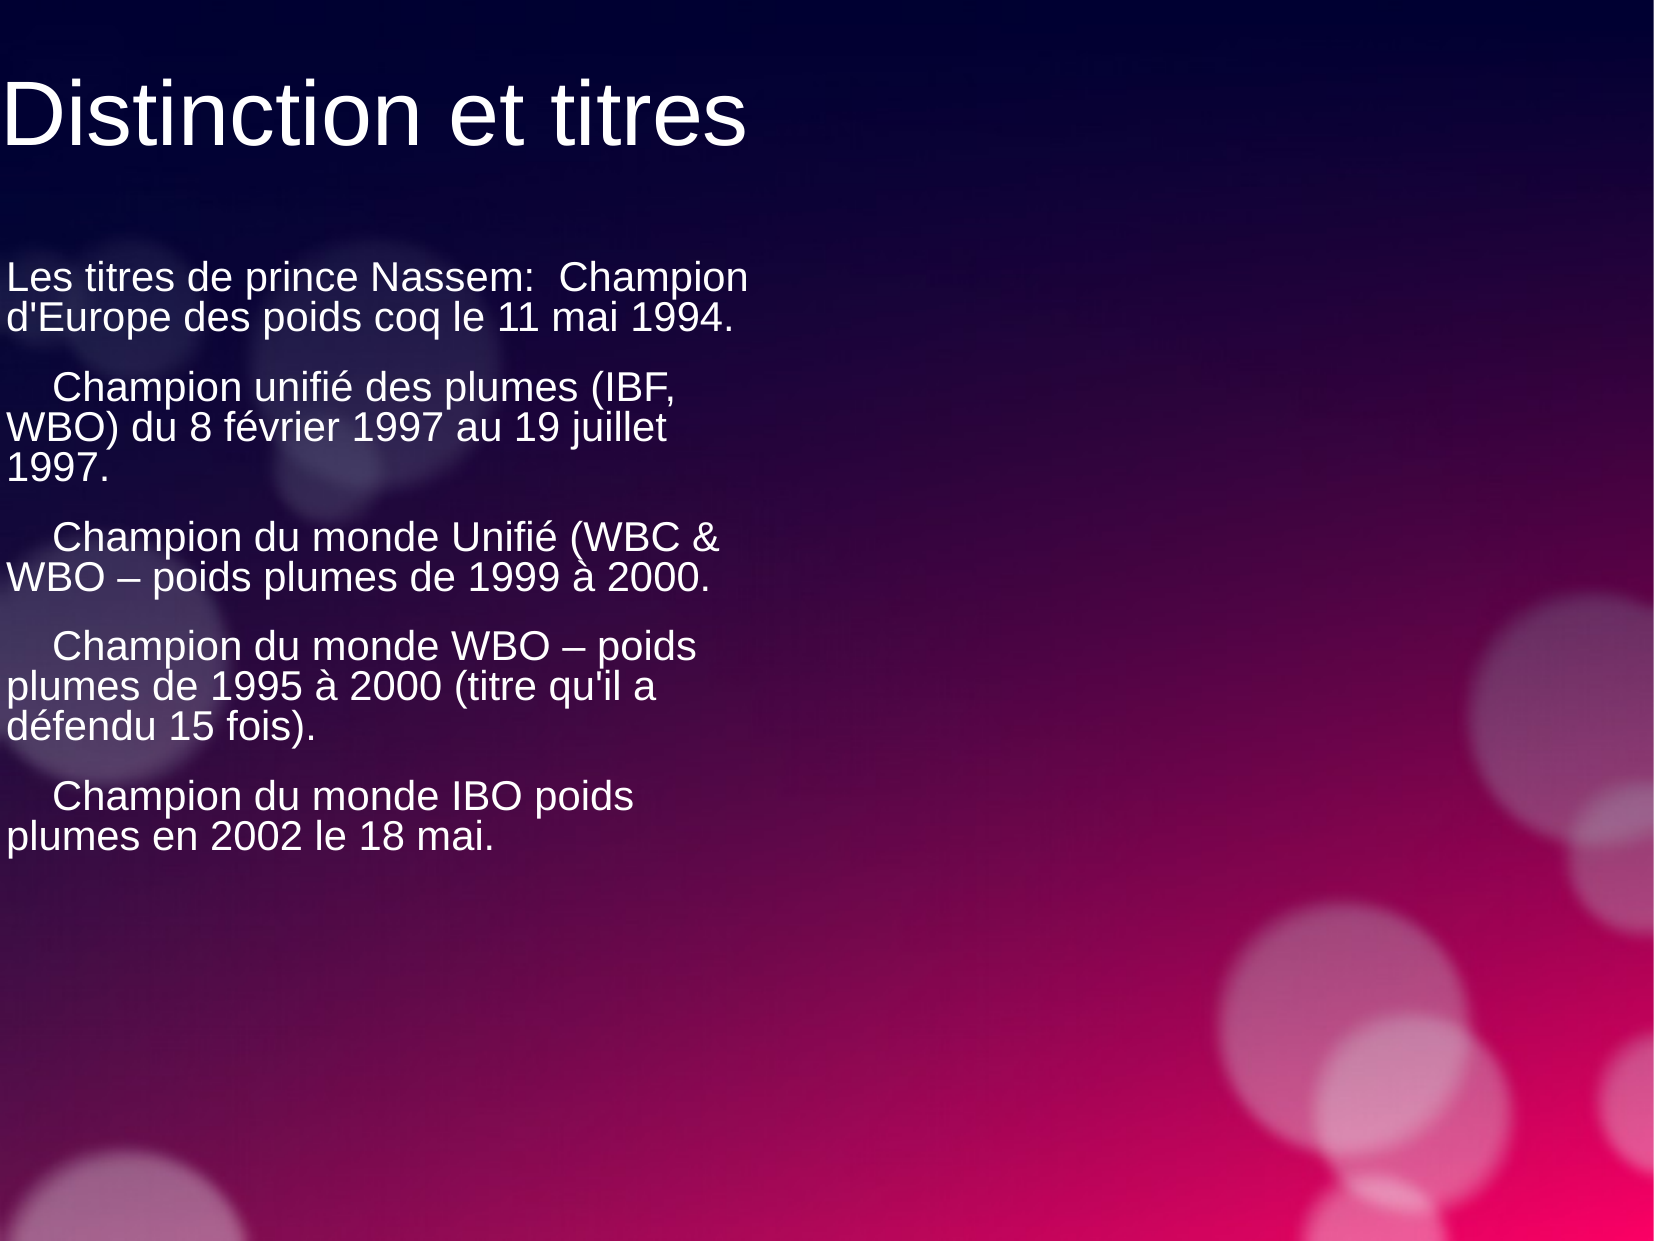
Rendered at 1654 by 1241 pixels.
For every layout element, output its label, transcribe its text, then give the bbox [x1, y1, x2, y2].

picture [0, 0, 1654, 1241]
list Les titres de prince Nassem: Champion d'Europe des poids coq le 11 mai 1994. Champion unifié des plumes (IBF, WBO) du 8 février 1997 au 19 juillet 1997. Champion du monde Unifié (WBC & WBO – poids plumes de 1999 à 2000. Champion du monde WBO – poids plumes de 1995 à 2000 (titre qu'il a défendu 15 fois). Champion du monde IBO poids plumes en 2002 le 18 mai. [6, 259, 762, 944]
title Distinction et titres [0, 5, 1489, 213]
